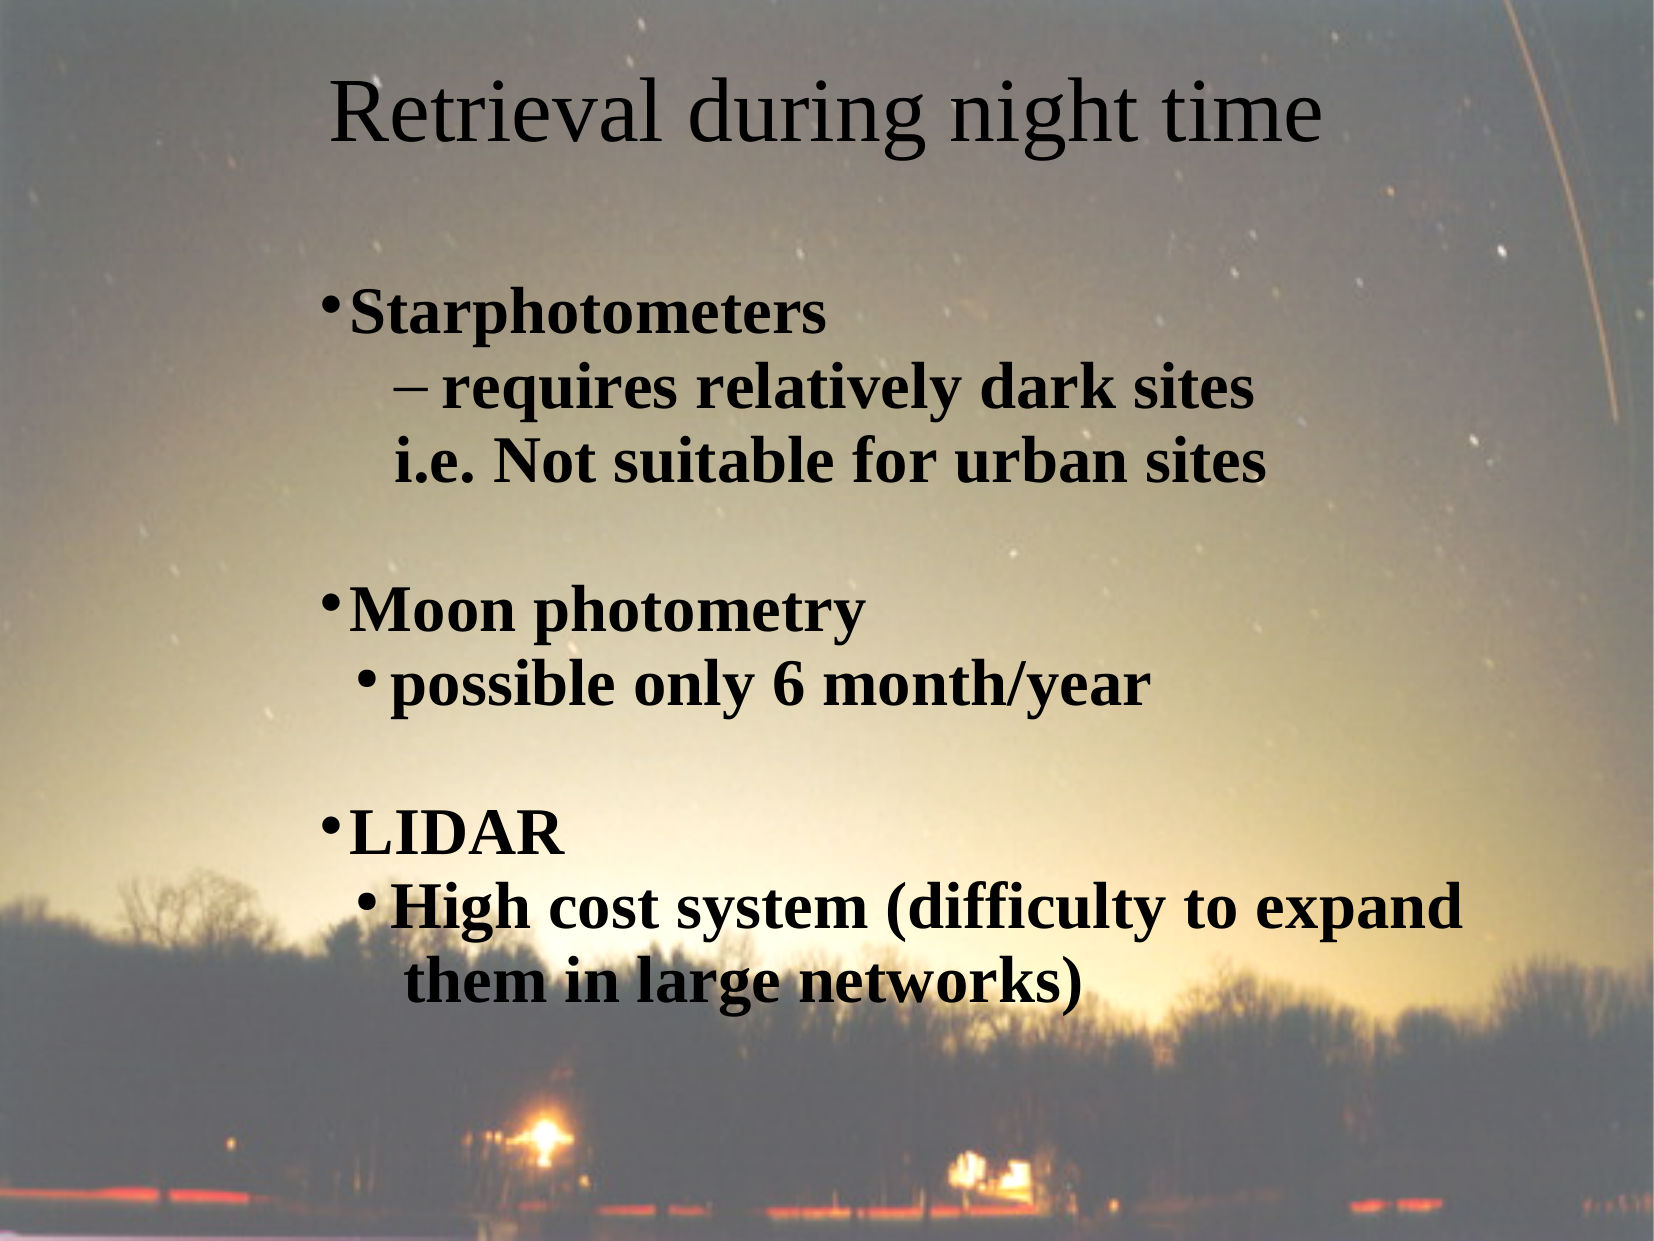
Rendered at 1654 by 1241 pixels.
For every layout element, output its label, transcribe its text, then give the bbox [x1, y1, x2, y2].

title Retrieval during night time [121, 26, 1534, 193]
text_box Starphotometers requires relatively dark sites i.e. Not suitable for urban sites Moon photometry possible only 6 month/year LIDAR High cost system (difficulty to expand them in large networks) [319, 269, 1299, 911]
